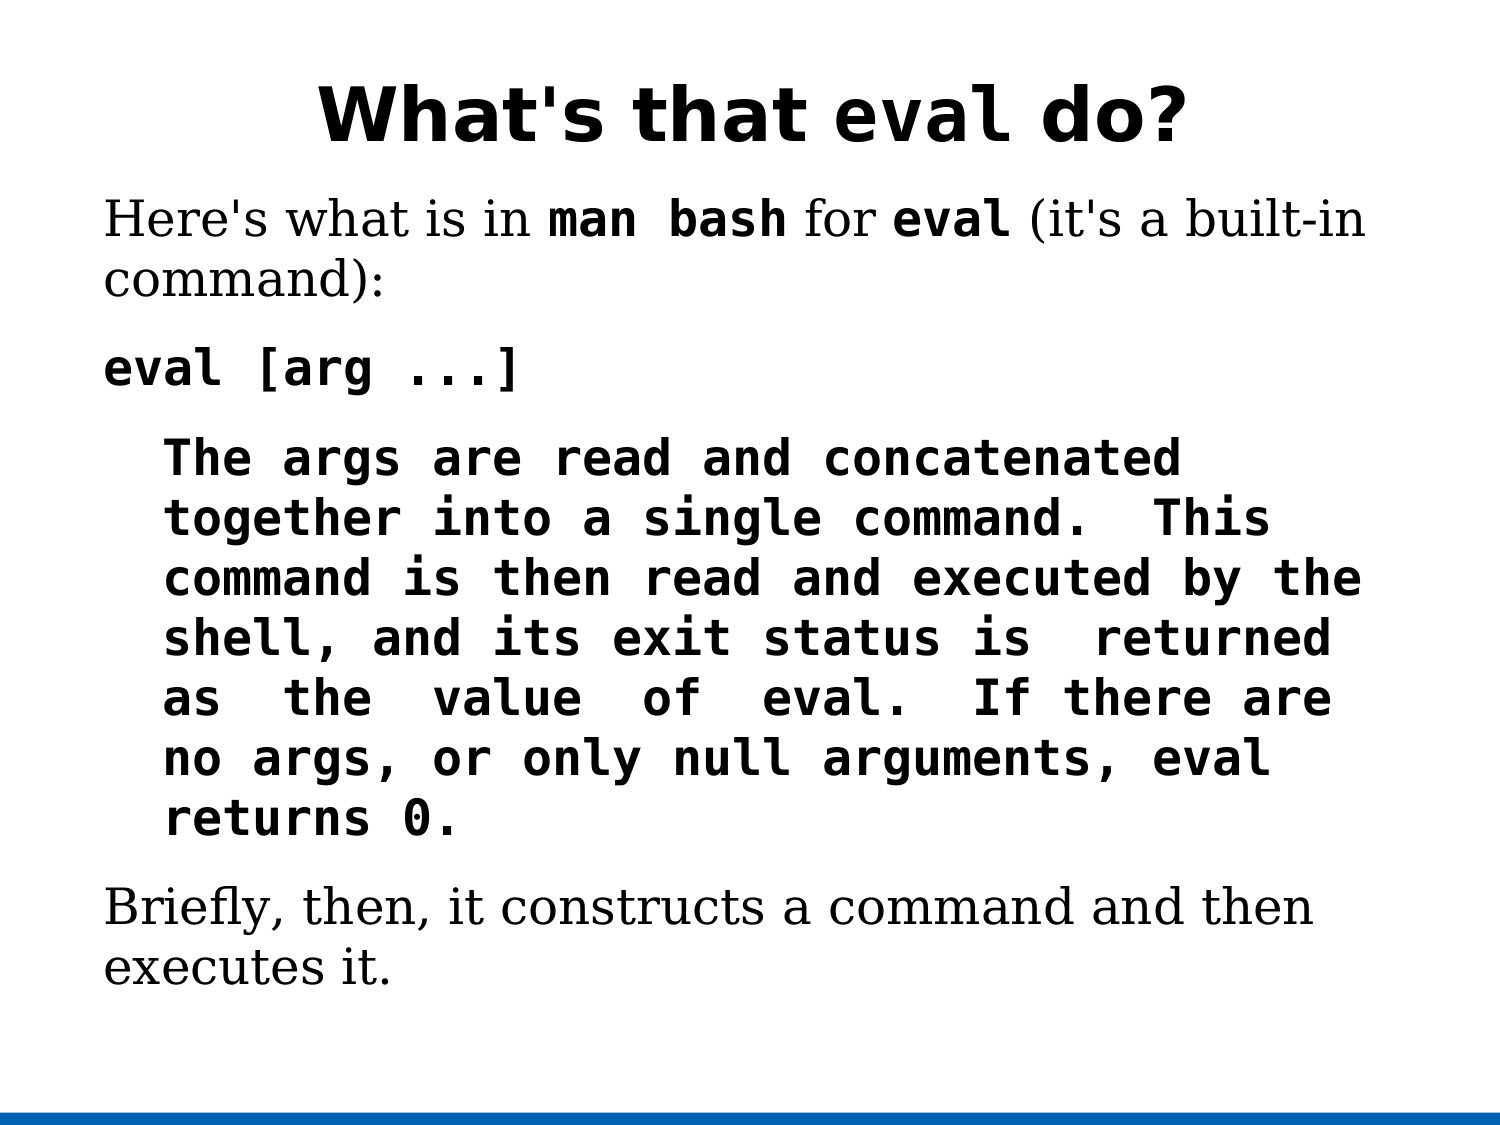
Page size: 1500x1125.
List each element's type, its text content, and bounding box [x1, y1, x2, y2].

text_box What's that eval do? Here's what is in man bash for eval (it's a built-in command): eval [arg ...] The args are read and concatenated together into a single command. This command is then read and executed by the shell, and its exit status is returned as the value of eval. If there are no args, or only null arguments, eval returns 0. Briefly, then, it constructs a command and then executes it. [88, 59, 1418, 1003]
